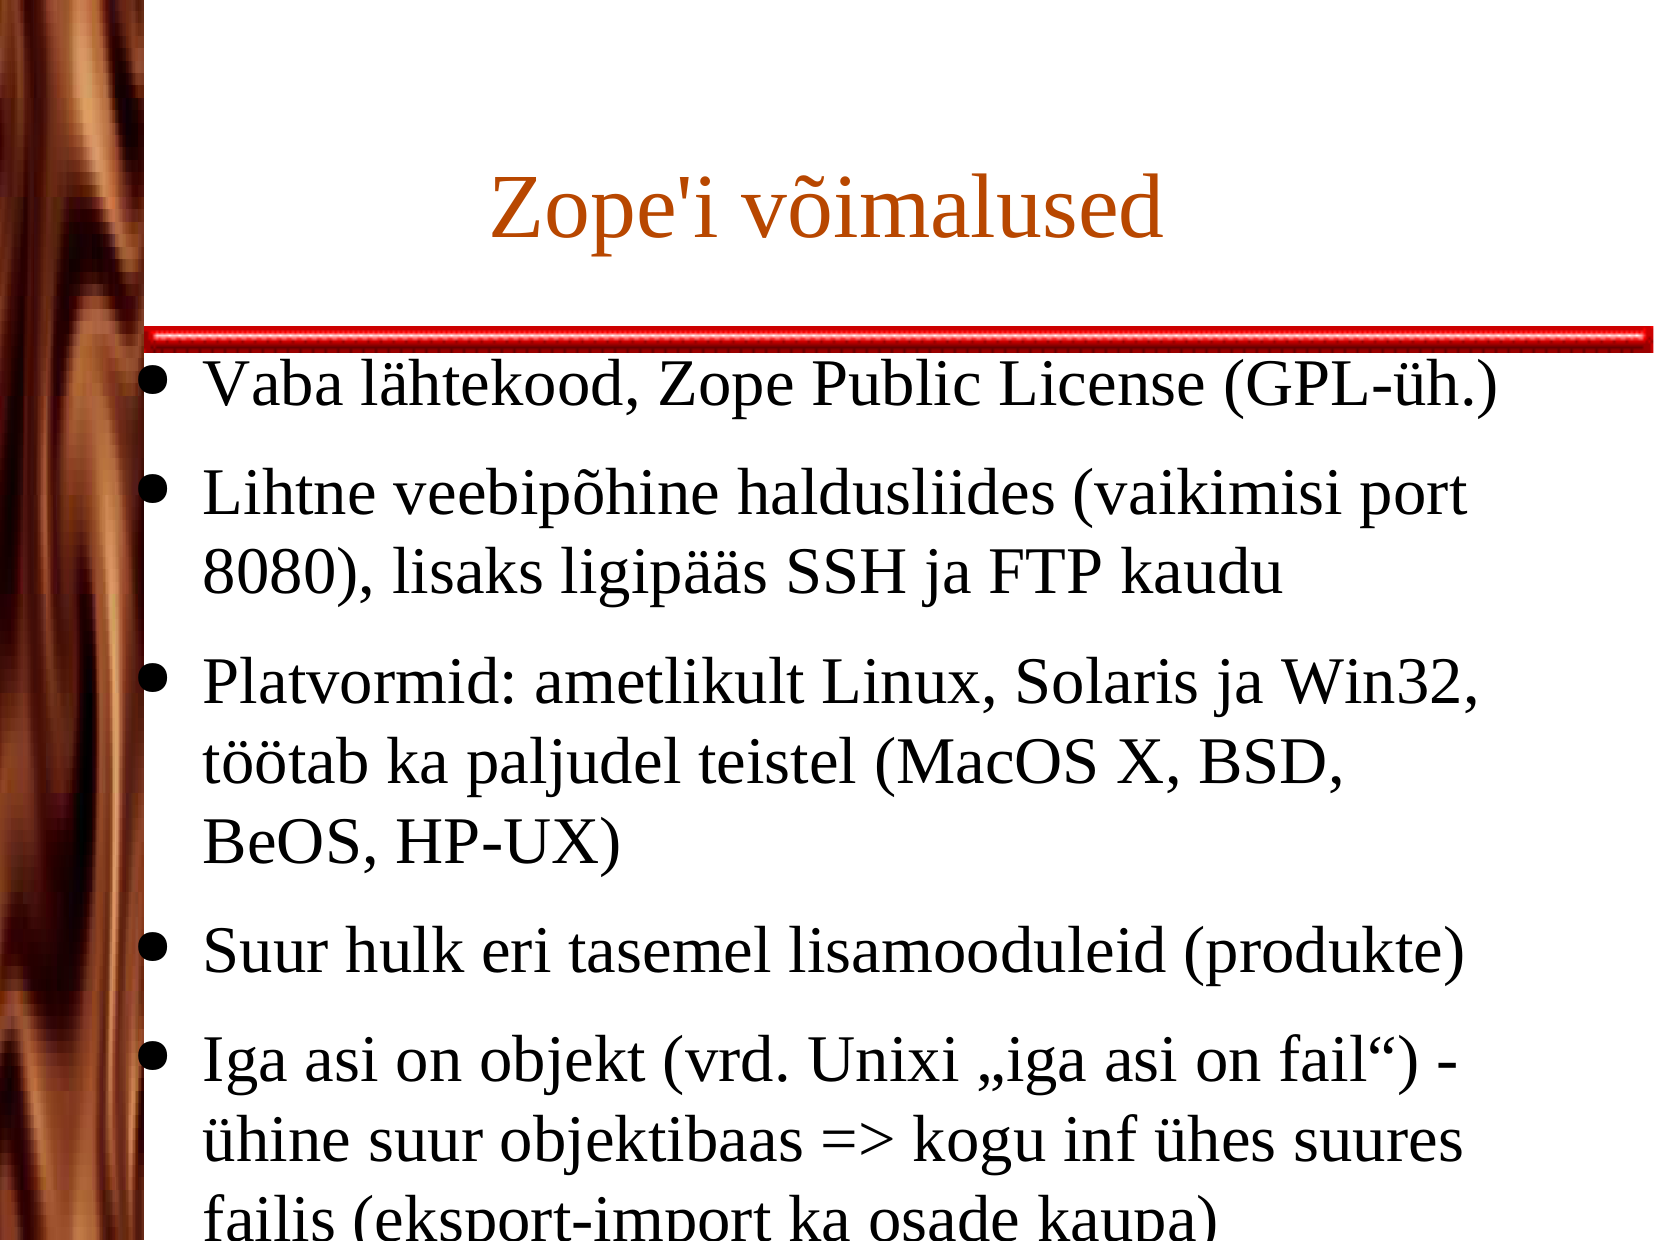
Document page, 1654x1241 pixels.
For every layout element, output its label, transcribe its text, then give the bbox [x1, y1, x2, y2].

picture [0, 0, 1654, 1240]
title Zope'i võimalused [121, 100, 1533, 312]
list Vaba lähtekood, Zope Public License (GPL-üh.) Lihtne veebipõhine haldusliides (vaikimisi port 8080), lisaks ligipääs SSH ja FTP kaudu Platvormid: ametlikult Linux, Solaris ja Win32, töötab ka paljudel teistel (MacOS X, BSD, BeOS, HP-UX) Suur hulk eri tasemel lisamooduleid (produkte) Iga asi on objekt (vrd. Unixi „iga asi on fail“) - ühine suur objektibaas => kogu inf ühes suures failis (eksport-import ka osade kaupa) [121, 344, 1533, 1241]
